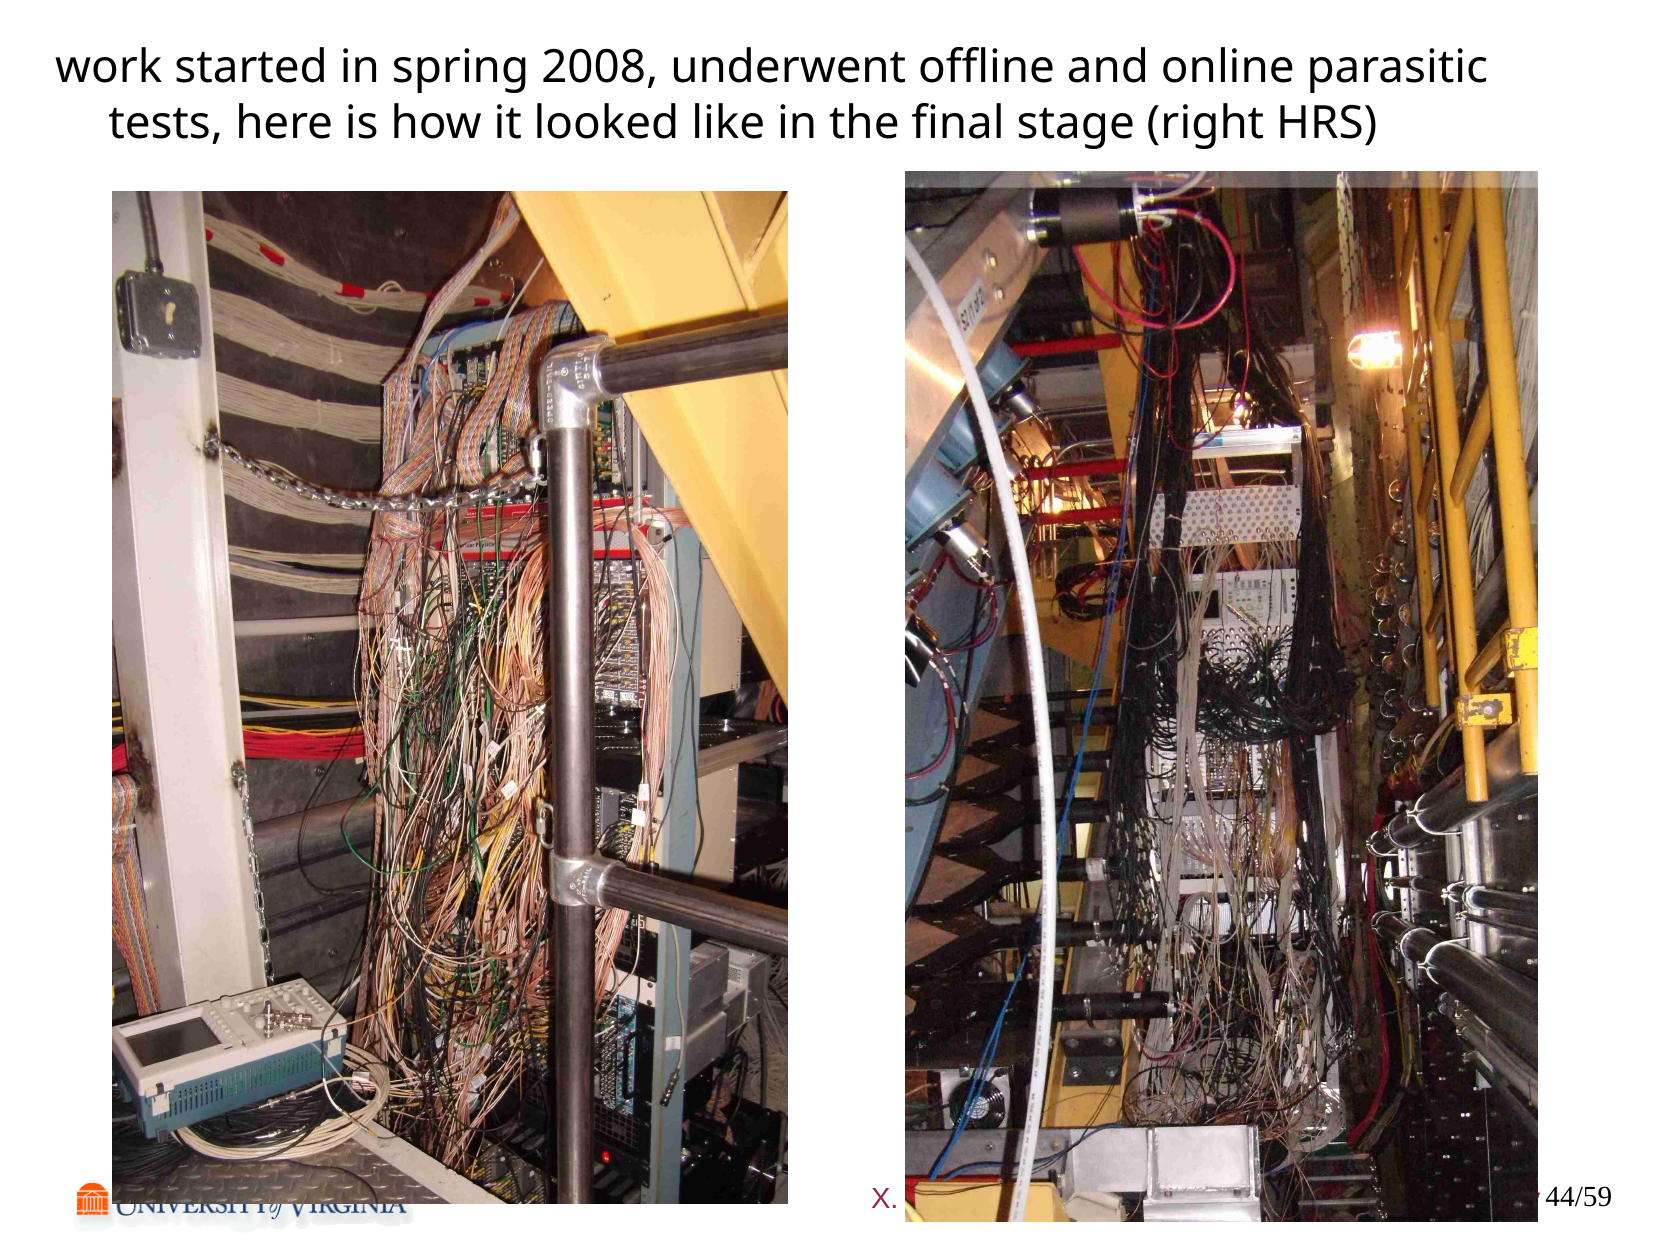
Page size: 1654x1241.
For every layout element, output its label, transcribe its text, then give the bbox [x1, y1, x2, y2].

picture [53, 191, 788, 1241]
picture [905, 188, 1538, 1222]
text_box work started in spring 2008, underwent offline and online parasitic tests, here is how it looked like in the final stage (right HRS) [37, 37, 1613, 188]
